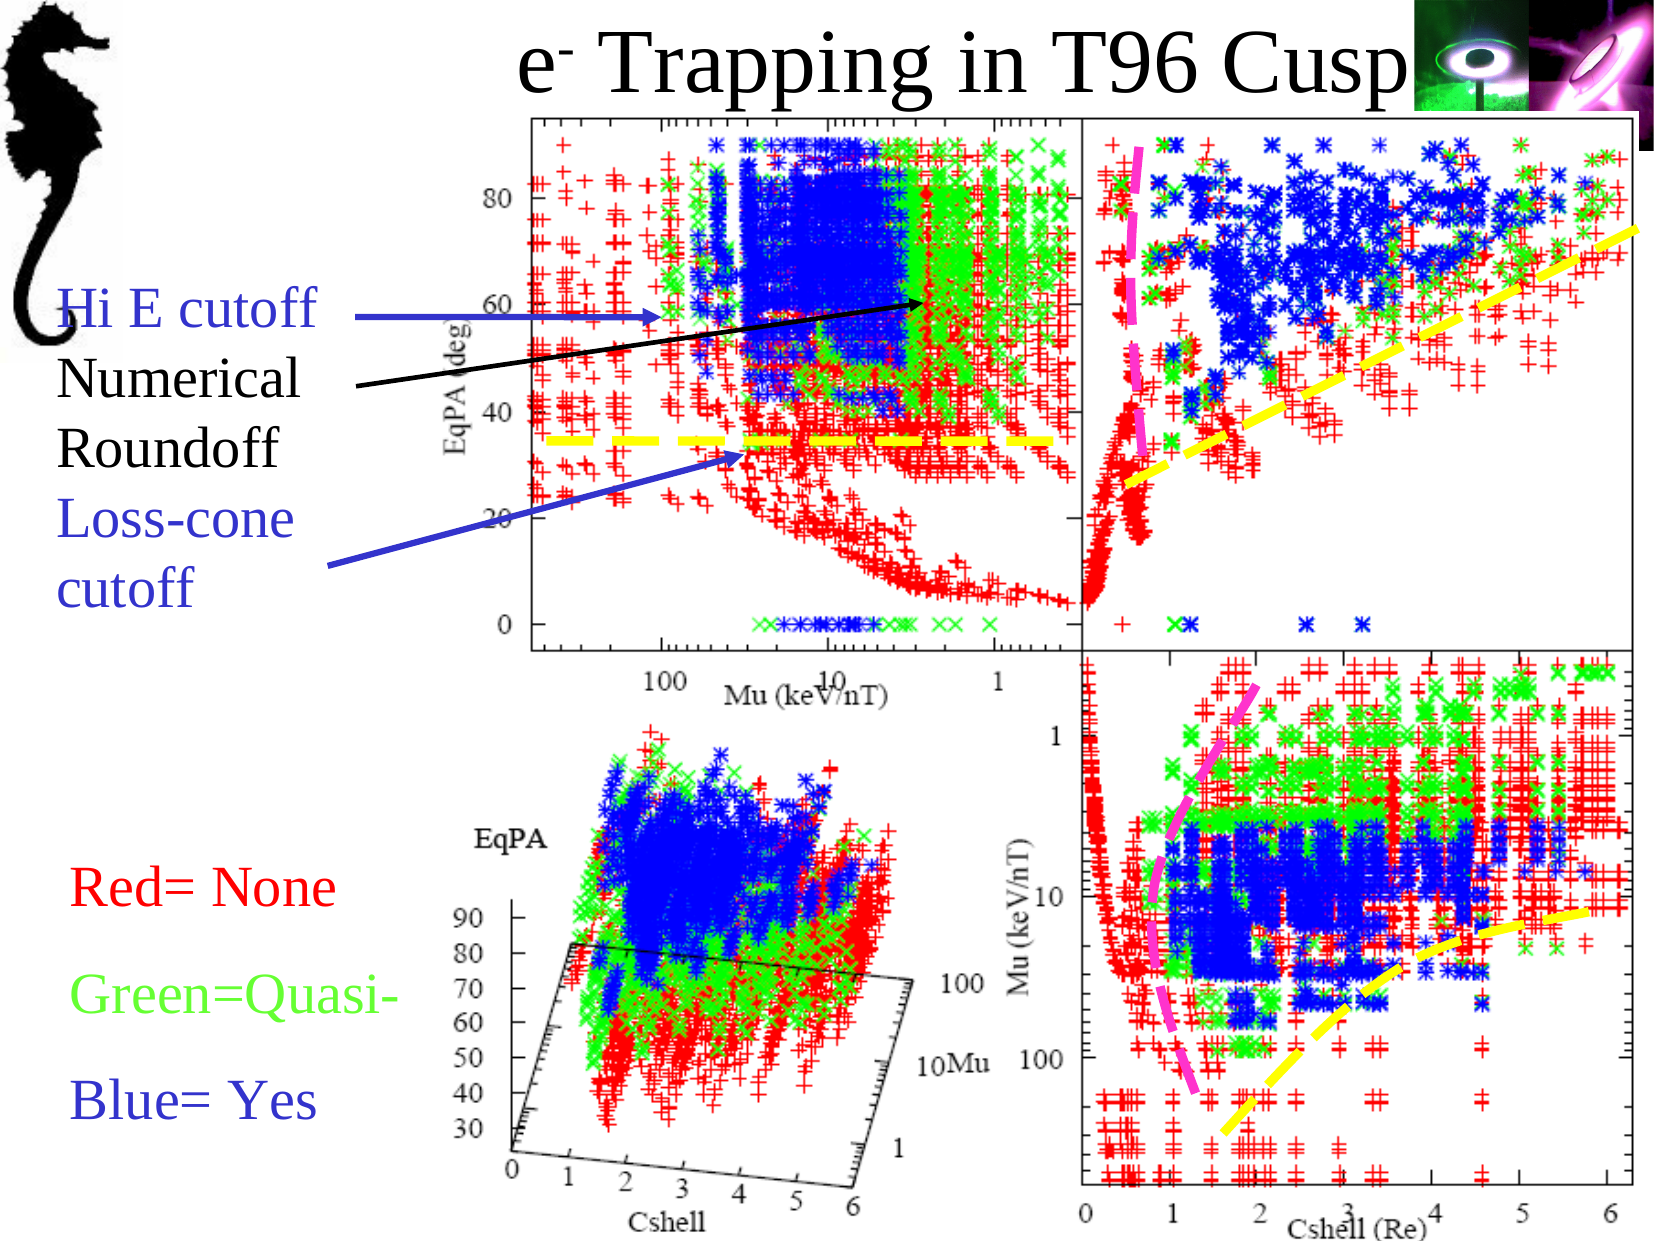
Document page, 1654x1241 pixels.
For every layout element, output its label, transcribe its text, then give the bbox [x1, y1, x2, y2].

picture [427, 127, 1654, 1241]
title e- Trapping in T96 Cusp [261, 0, 1654, 127]
text_box Red= None Green=Quasi- Blue= Yes [55, 840, 538, 1139]
text_box Hi E cutoff Numerical Roundoff Loss-cone cutoff [41, 261, 428, 628]
picture [0, 0, 123, 363]
